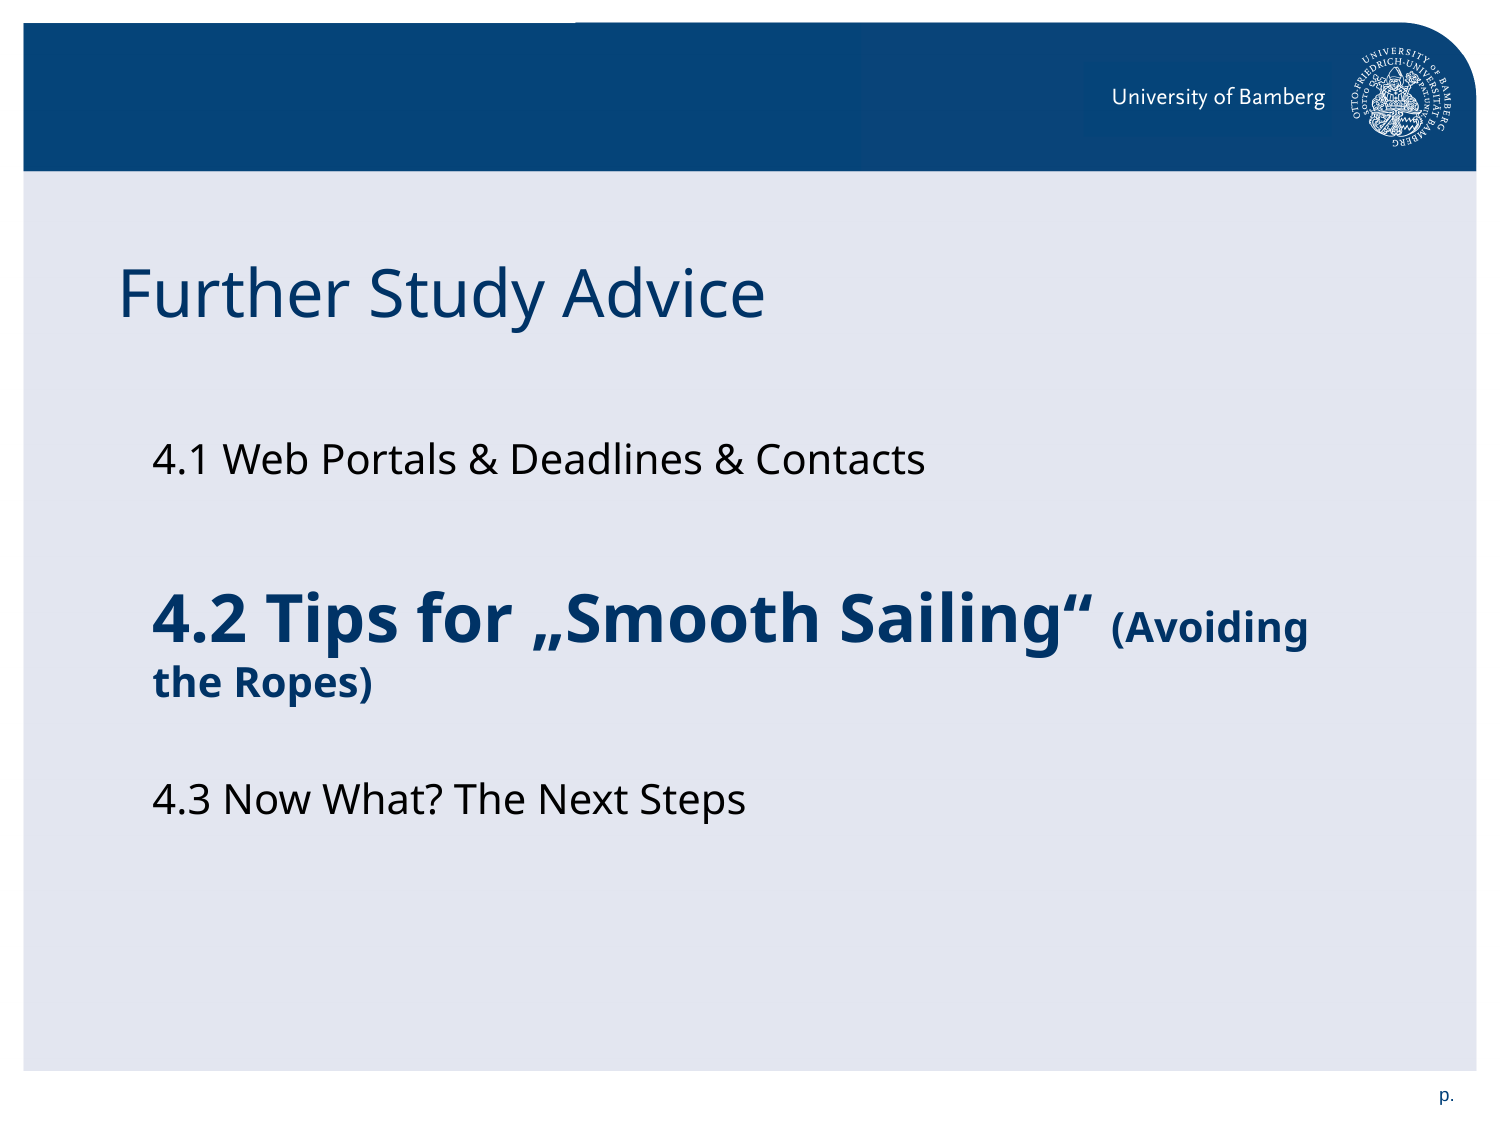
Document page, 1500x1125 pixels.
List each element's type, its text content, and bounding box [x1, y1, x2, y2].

list 4.1 Web Portals & Deadlines & Contacts 4.2 Tips for „Smooth Sailing“ (Avoiding the Ropes) 4.3 Now What? The Next Steps [137, 425, 1363, 1008]
text_box Further Study Advice [102, 243, 783, 339]
picture [0, 0, 1500, 1125]
